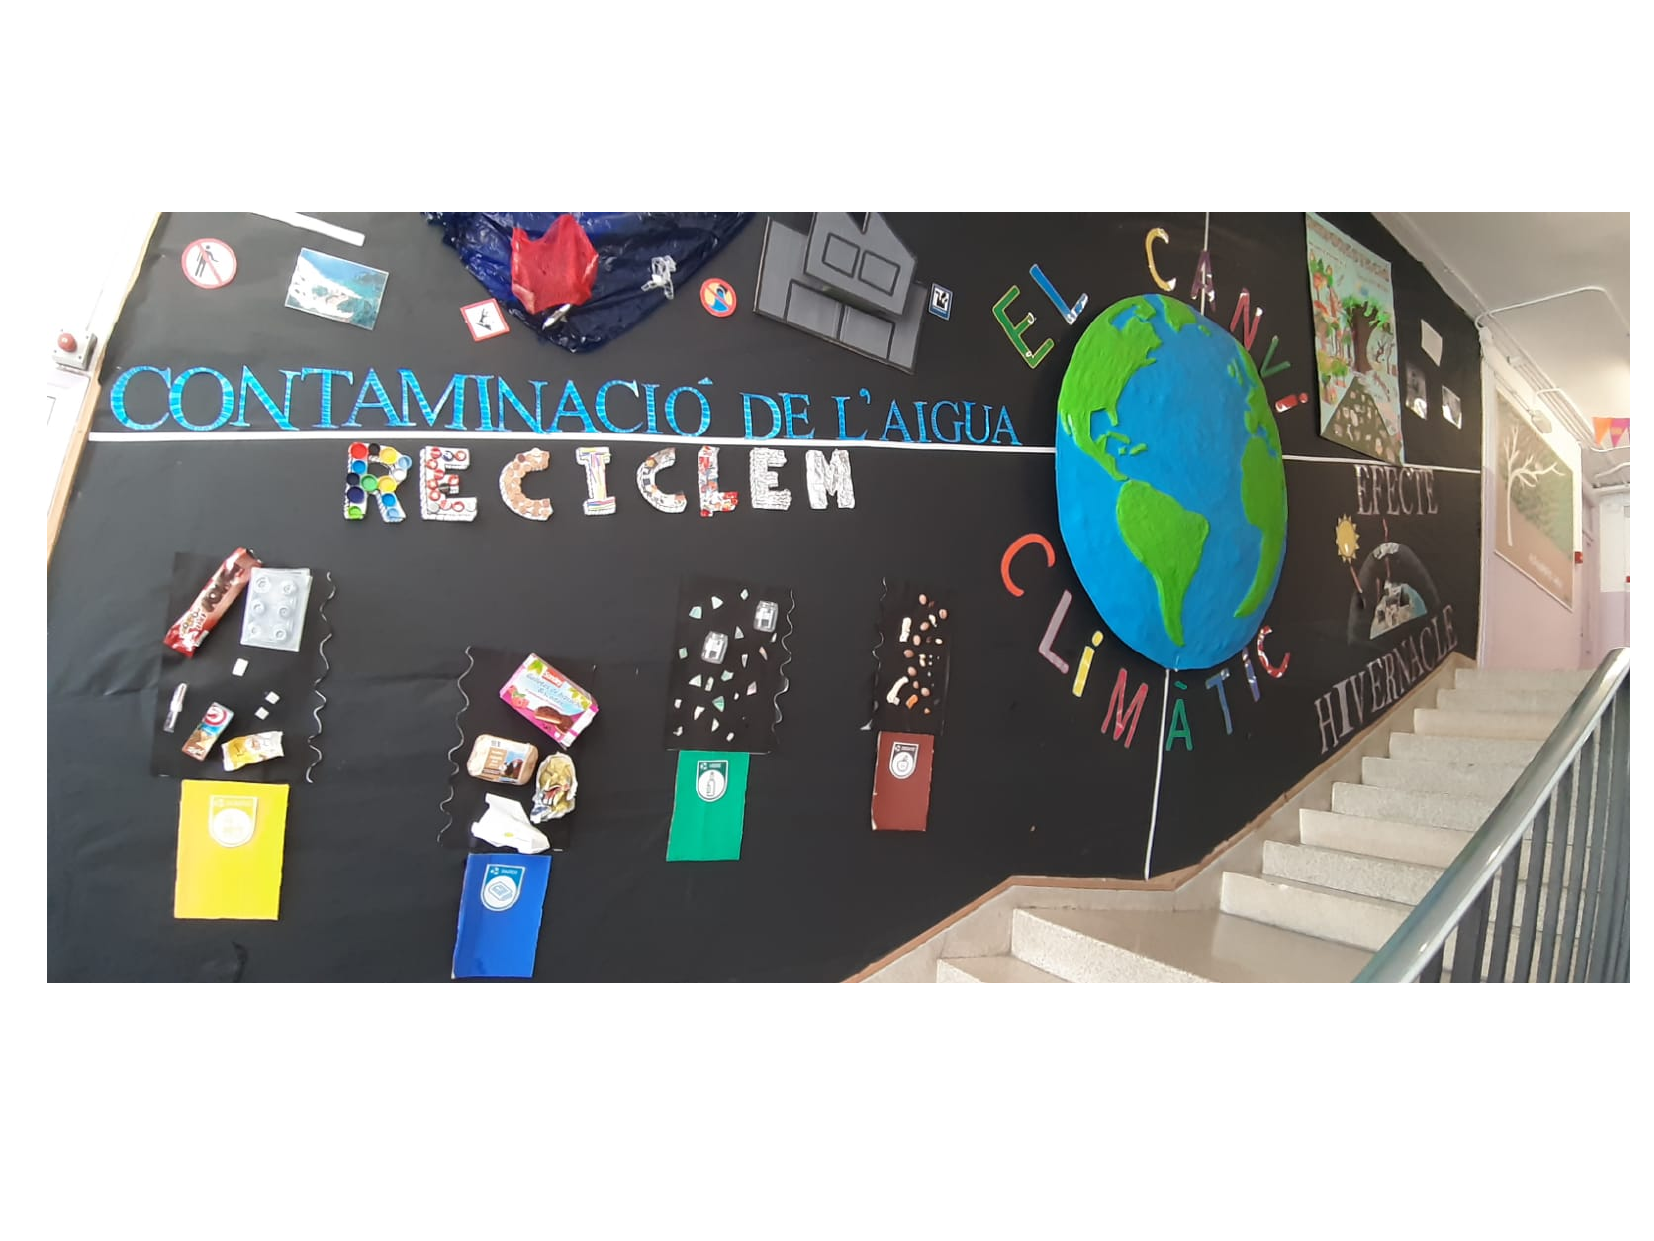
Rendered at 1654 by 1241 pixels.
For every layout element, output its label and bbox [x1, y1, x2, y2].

picture [47, 212, 1630, 983]
